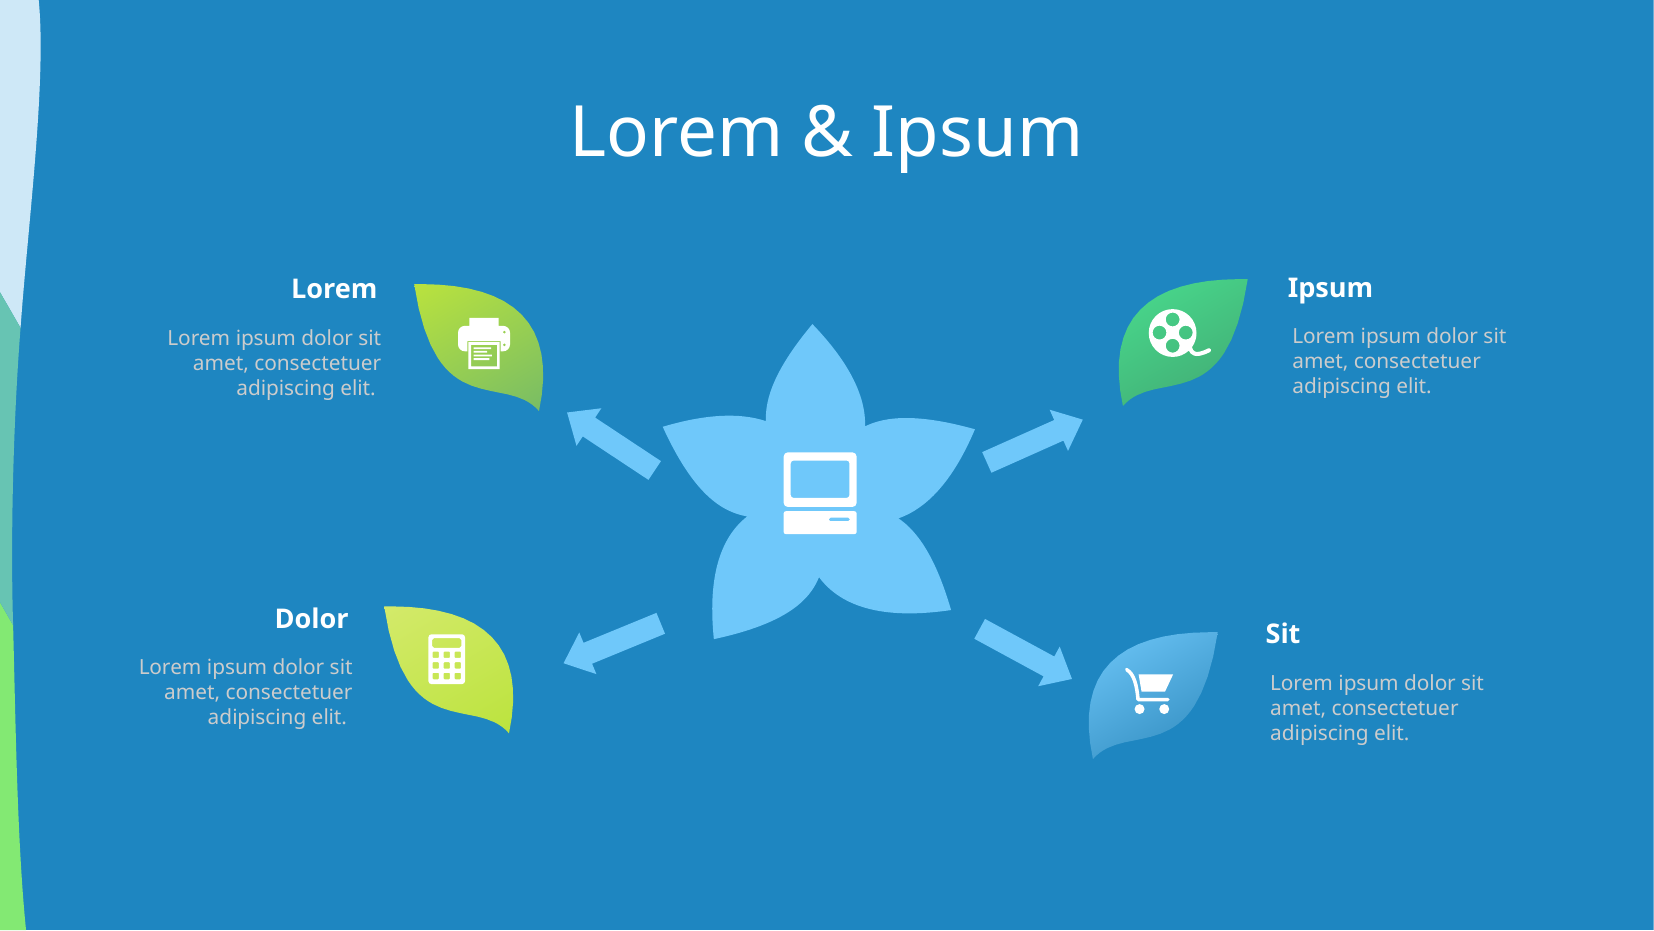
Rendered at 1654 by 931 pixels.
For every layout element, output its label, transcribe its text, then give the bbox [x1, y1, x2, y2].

text_box [567, 408, 661, 480]
text_box Lorem & Ipsum [0, 78, 1654, 178]
text_box Lorem ipsum dolor sit amet, consectetuer adipiscing elit. [97, 646, 368, 737]
text_box Lorem [121, 264, 392, 312]
text_box Sit [1250, 609, 1481, 657]
text_box Ipsum [1273, 263, 1503, 311]
text_box Lorem ipsum dolor sit amet, consectetuer adipiscing elit. [1277, 315, 1548, 406]
text_box Lorem ipsum dolor sit amet, consectetuer adipiscing elit. [125, 317, 396, 407]
text_box Lorem ipsum dolor sit amet, consectetuer adipiscing elit. [1255, 662, 1526, 752]
text_box [563, 612, 666, 675]
text_box [974, 618, 1072, 687]
text_box [662, 324, 975, 640]
text_box Dolor [93, 594, 364, 642]
text_box [1118, 279, 1248, 407]
text_box [982, 409, 1083, 473]
text_box [384, 606, 514, 734]
text_box [1088, 632, 1218, 760]
text_box [414, 284, 544, 412]
